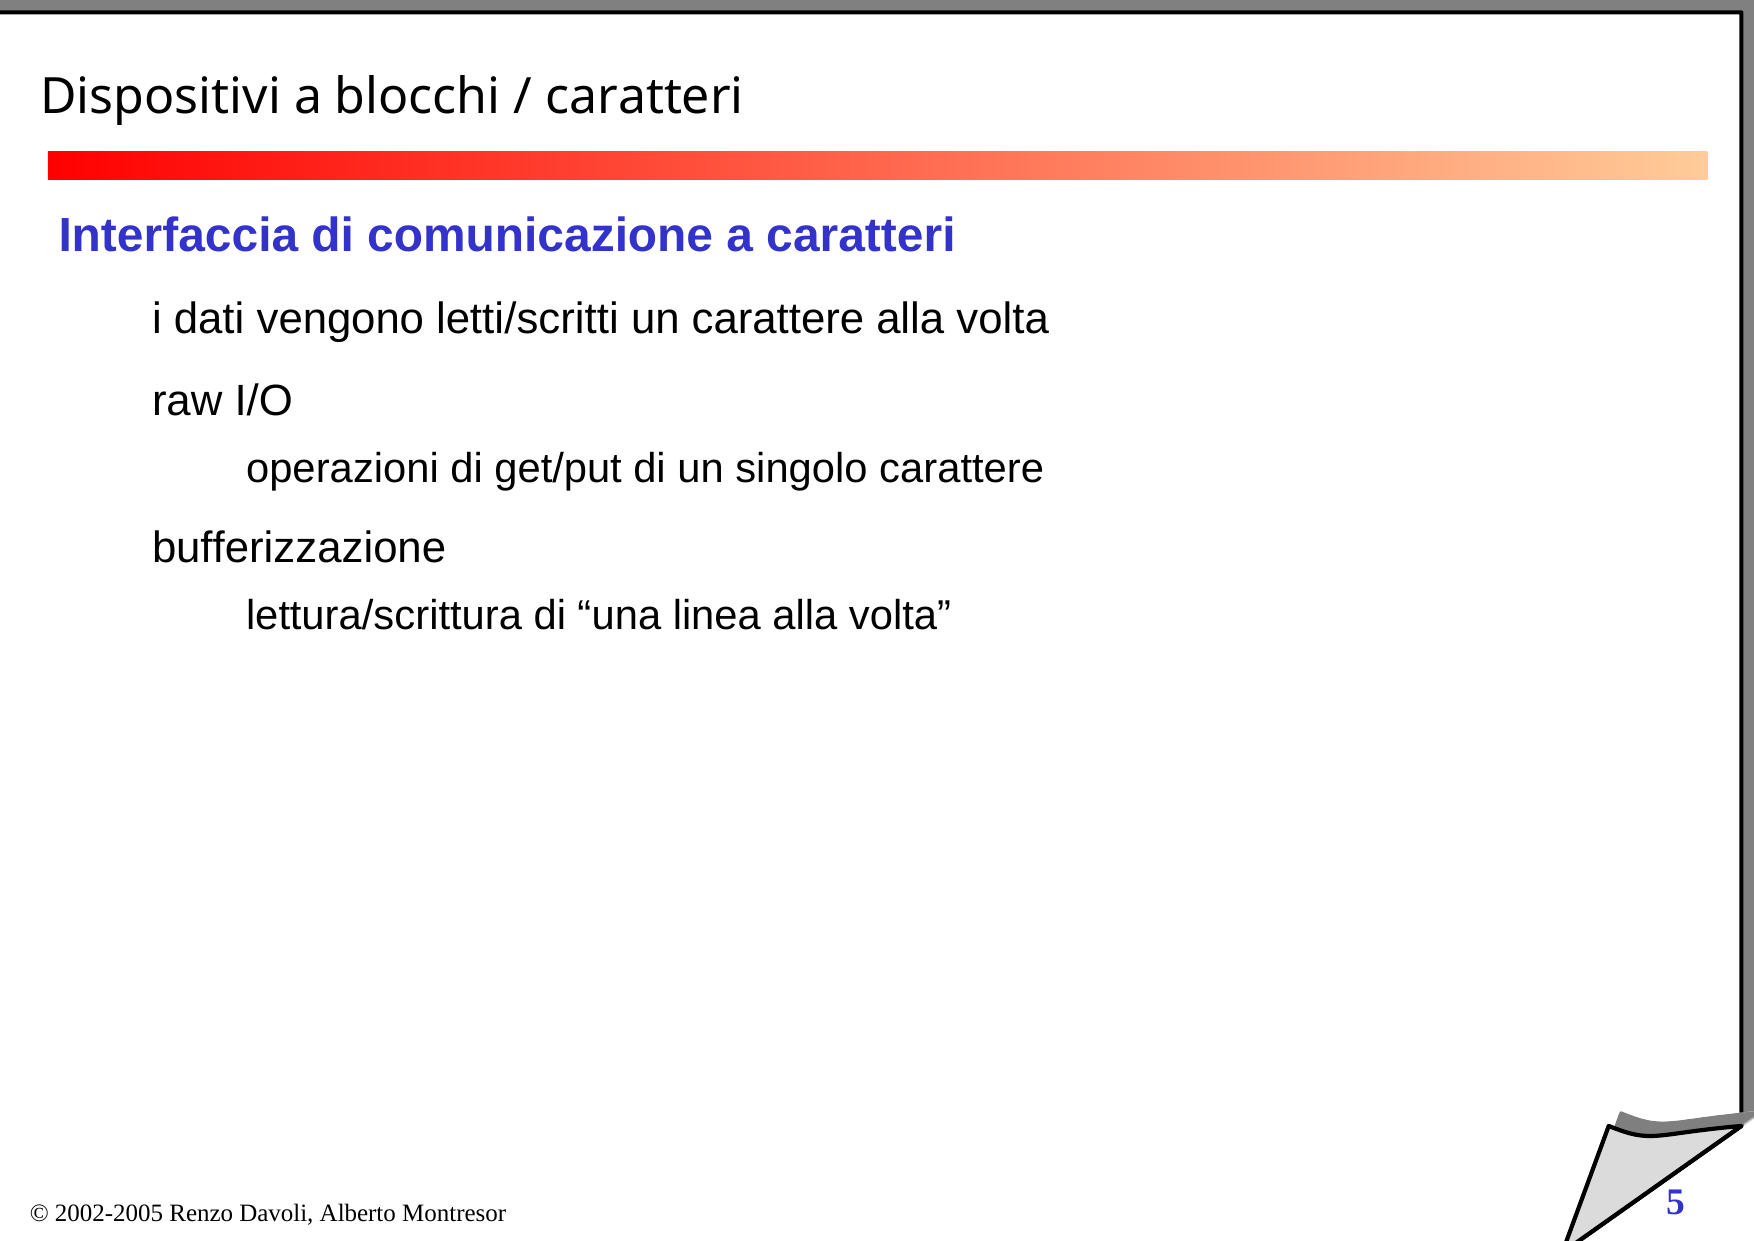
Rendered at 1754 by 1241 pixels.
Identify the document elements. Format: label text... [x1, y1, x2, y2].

title Dispositivi a blocchi / caratteri [40, 49, 1714, 144]
text_box 14 [750, 152, 754, 179]
list Interfaccia di comunicazione a caratteri i dati vengono letti/scritti un carattere alla volta raw I/O operazioni di get/put di un singolo carattere bufferizzazione lettura/scrittura di “una linea alla volta” [58, 206, 1696, 815]
